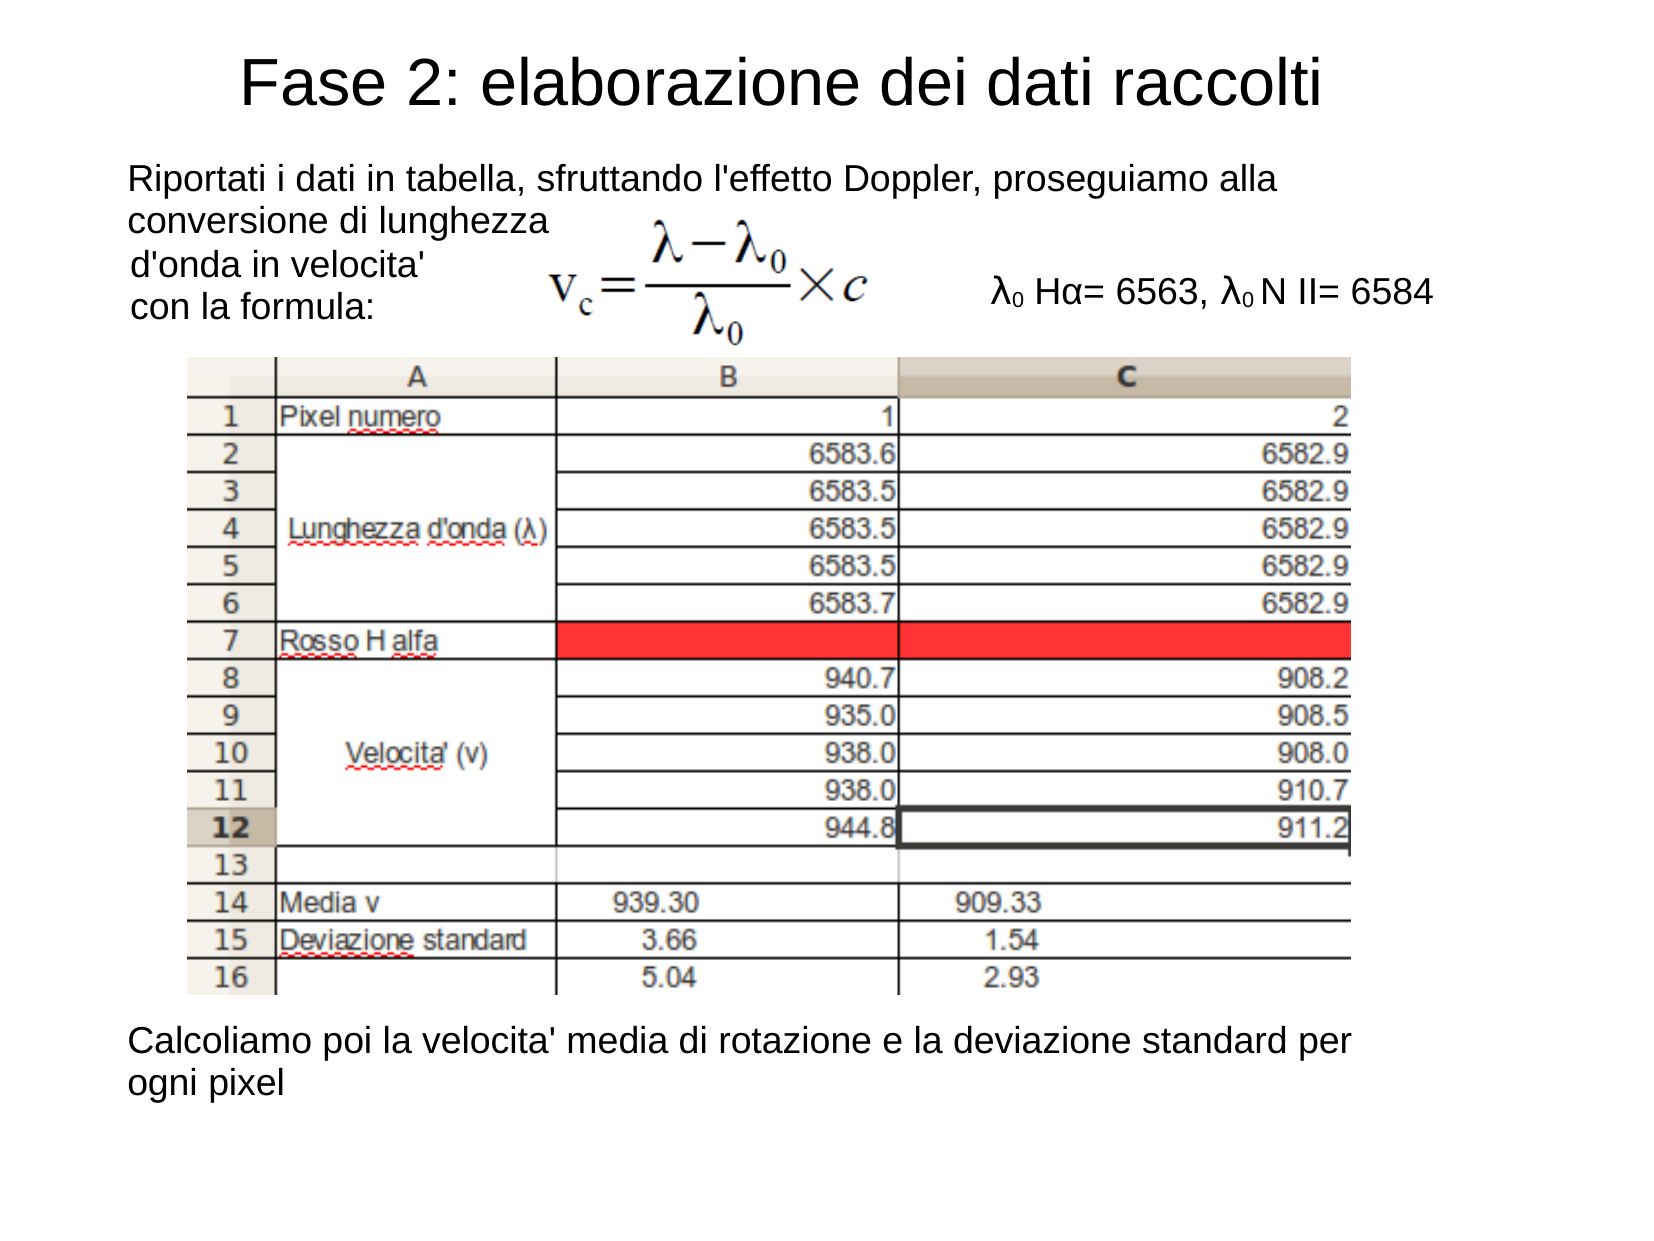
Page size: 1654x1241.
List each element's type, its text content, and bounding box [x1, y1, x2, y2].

text_box λ0 Hα= 6563, λ0 N II= 6584 [975, 262, 1501, 333]
picture [0, 0, 1654, 1241]
text_box Fase 2: elaborazione dei dati raccolti [225, 37, 1388, 128]
text_box Calcoliamo poi la velocita' media di rotazione e la deviazione standard per ogni pixel [112, 1012, 1388, 1112]
text_box d'onda in velocita' con la formula: [112, 232, 488, 338]
text_box Riportati i dati in tabella, sfruttando l'effetto Doppler, proseguiamo alla conversione di lunghezza [112, 150, 1501, 249]
